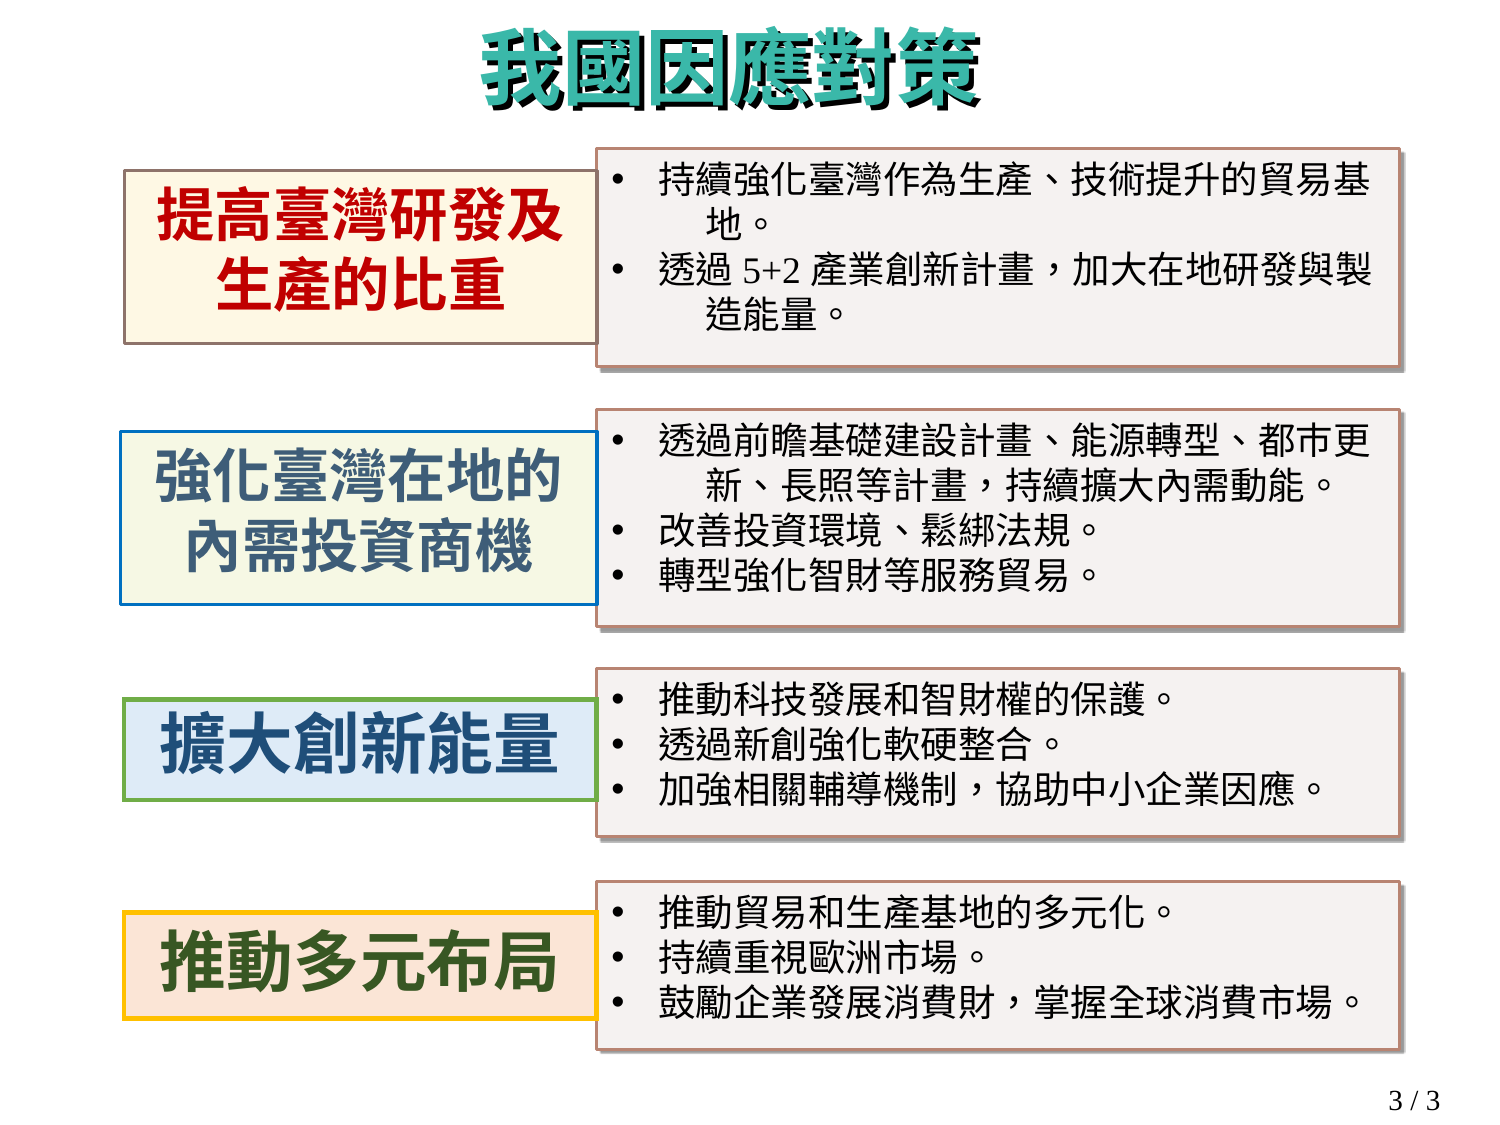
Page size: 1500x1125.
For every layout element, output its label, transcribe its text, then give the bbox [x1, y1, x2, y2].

text_box 持續強化臺灣作為生產、技術提升的貿易基地。 透過5+2產業創新計畫，加大在地研發與製造能量。 [596, 148, 1400, 367]
text_box 我國因應對策 [50, 7, 1408, 122]
text_box 推動多元布局 [124, 912, 597, 1019]
text_box 擴大創新能量 [124, 699, 597, 801]
text_box 推動貿易和生產基地的多元化。 持續重視歐洲市場。 鼓勵企業發展消費財，掌握全球消費市場。 [596, 881, 1400, 1050]
text_box 提高臺灣研發及生產的比重 [124, 170, 598, 344]
text_box 強化臺灣在地的內需投資商機 [120, 431, 598, 605]
text_box 透過前瞻基礎建設計畫、能源轉型、都巿更新、長照等計畫，持續擴大內需動能。 改善投資環境、鬆綁法規。 轉型強化智財等服務貿易。 [596, 409, 1400, 627]
text_box 推動科技發展和智財權的保護。 透過新創強化軟硬整合。 加強相關輔導機制，協助中小企業因應。 [596, 668, 1400, 837]
